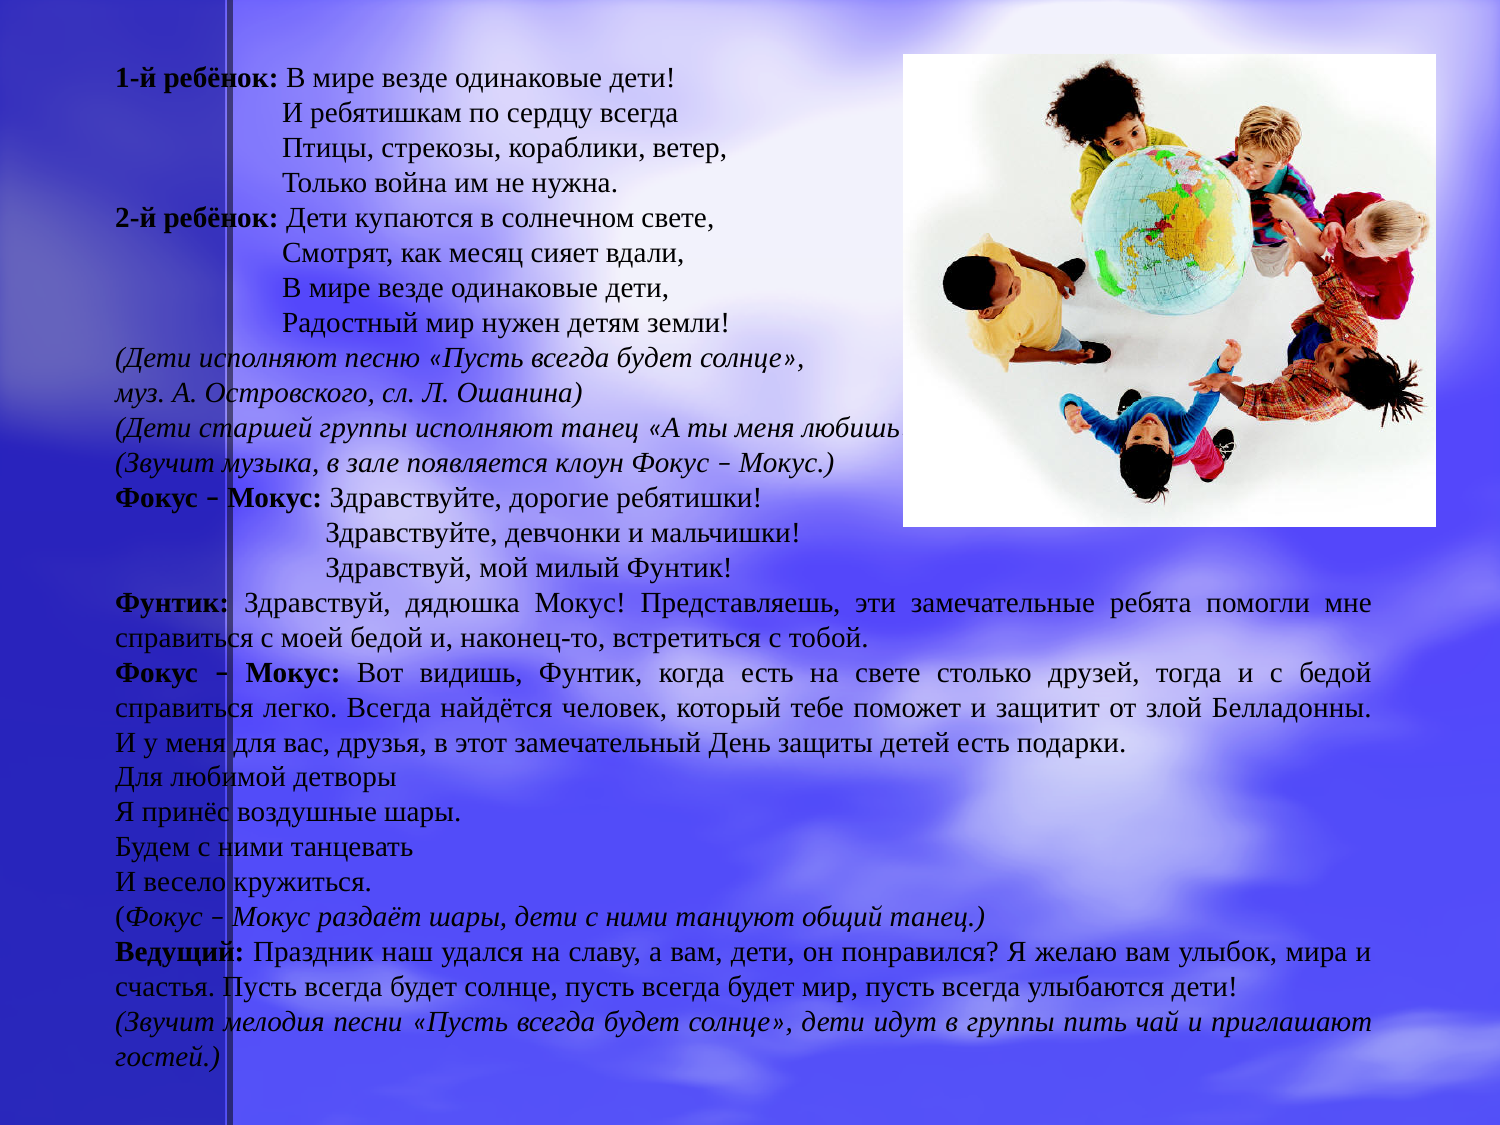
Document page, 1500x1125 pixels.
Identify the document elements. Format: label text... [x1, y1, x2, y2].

picture [903, 54, 1436, 528]
text_box 1-й ребёнок: В мире везде одинаковые дети! И ребятишкам по сердцу всегда Птицы, стрекозы, кораблики, ветер, Только война им не нужна. 2-й ребёнок: Дети купаются в солнечном свете, Смотрят, как месяц сияет вдали, В мире везде одинаковые дети, Радостный мир нужен детям земли! (Дети исполняют песню «Пусть всегда будет солнце», муз. А. Островского, сл. Л. Ошанина) (Дети старшей группы исполняют танец «А ты меня любишь».) (Звучит музыка, в зале появляется клоун Фокус – Мокус.) Фокус – Мокус: Здравствуйте, дорогие ребятишки! Здравствуйте, девчонки и мальчишки! Здравствуй, мой милый Фунтик! Фунтик: Здравствуй, дядюшка Мокус! Представляешь, эти замечательные ребята помогли мне справиться с моей бедой и, наконец-то, встретиться с тобой. Фокус – Мокус: Вот видишь, Фунтик, когда есть на свете столько друзей, тогда и с бедой справиться легко. Всегда найдётся человек, который тебе поможет и защитит от злой Белладонны. И у меня для вас, друзья, в этот замечательный День защиты детей есть подарки. Для любимой детворы Я принёс воздушные шары. Будем с ними танцевать И весело кружиться. (Фокус – Мокус раздаёт шары, дети с ними танцуют общий танец.) Ведущий: Праздник наш удался на славу, а вам, дети, он понравился? Я желаю вам улыбок, мира и счастья. Пусть всегда будет солнце, пусть всегда будет мир, пусть всегда улыбаются дети! (Звучит мелодия песни «Пусть всегда будет солнце», дети идут в группы пить чай и приглашают гостей.) [100, 51, 1388, 1080]
